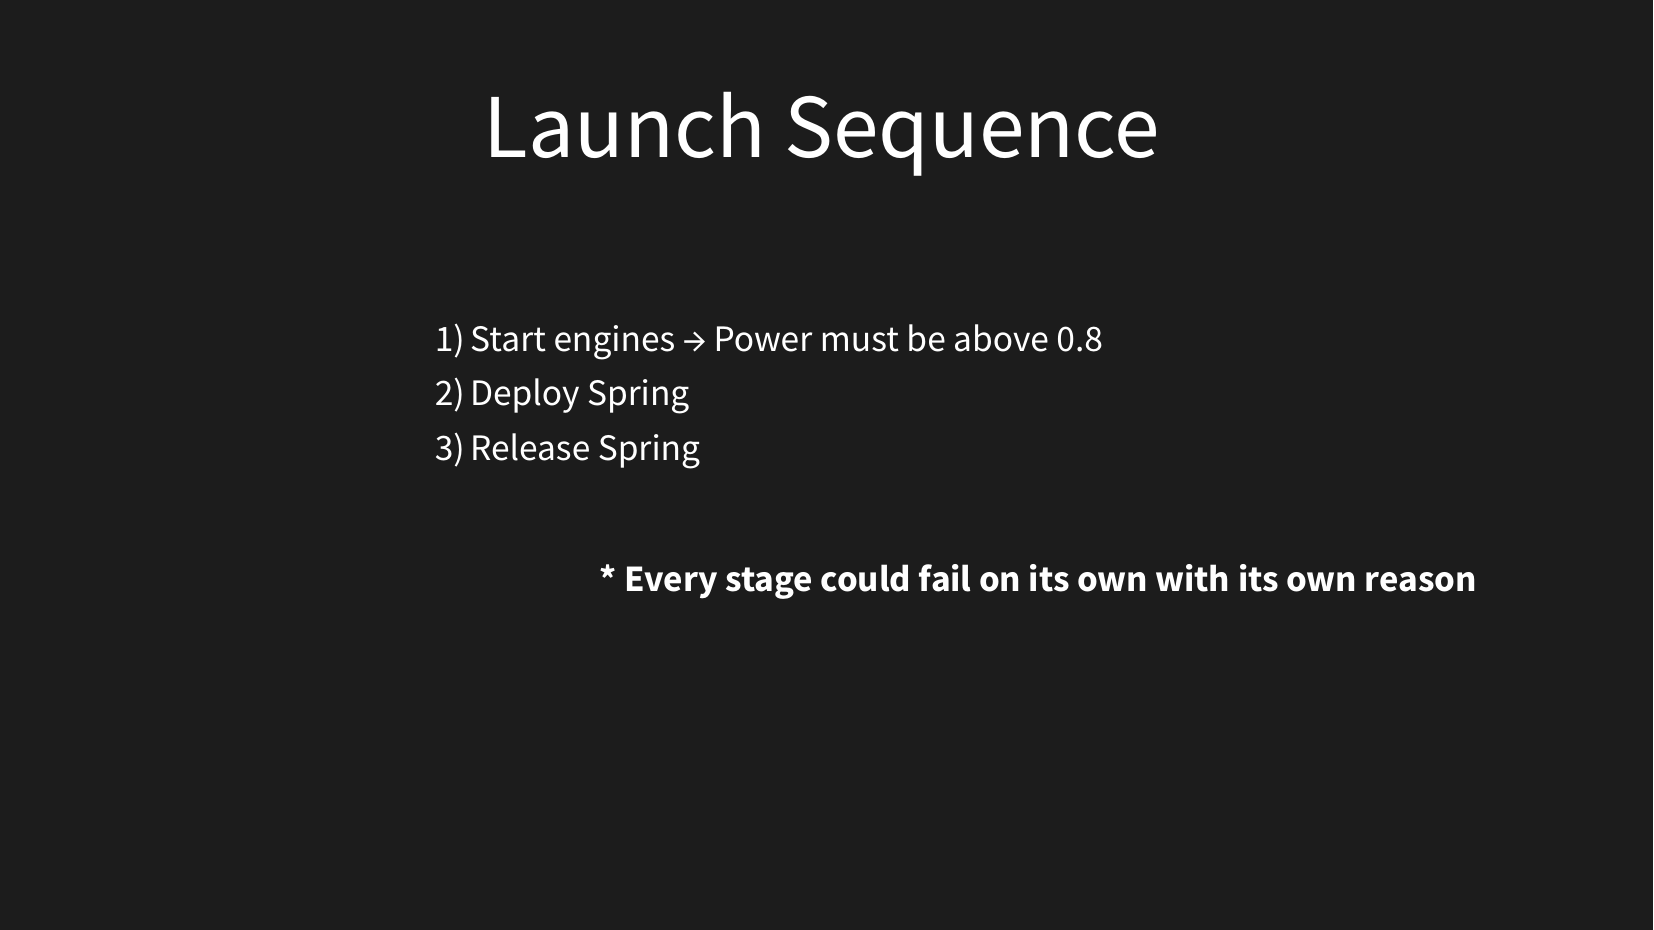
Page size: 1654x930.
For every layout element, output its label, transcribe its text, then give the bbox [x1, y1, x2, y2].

title Launch Sequence [0, 9, 1650, 241]
text_box * Every stage could fail on its own with its own reason [585, 540, 1546, 664]
text_box Start engines → Power must be above 0.8 Deploy Spring Release Spring [420, 300, 1306, 478]
